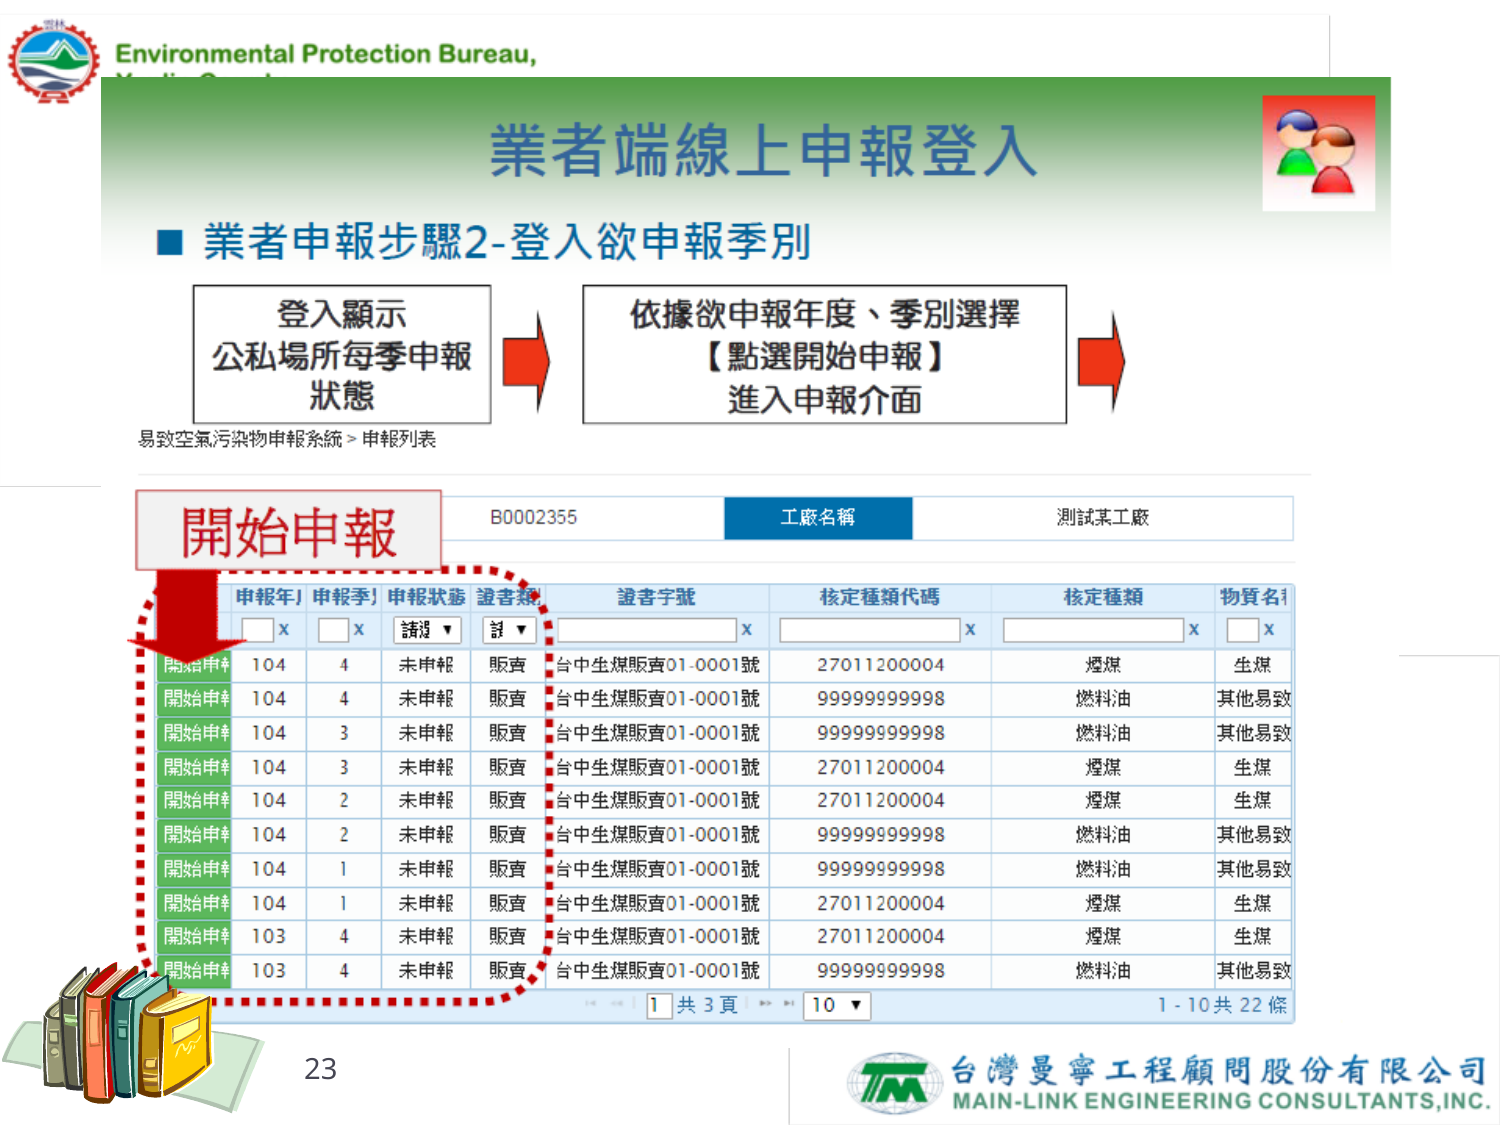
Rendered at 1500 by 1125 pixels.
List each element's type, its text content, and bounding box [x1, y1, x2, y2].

picture [0, 0, 1500, 1125]
slide_number <編號> [289, 1048, 426, 1103]
